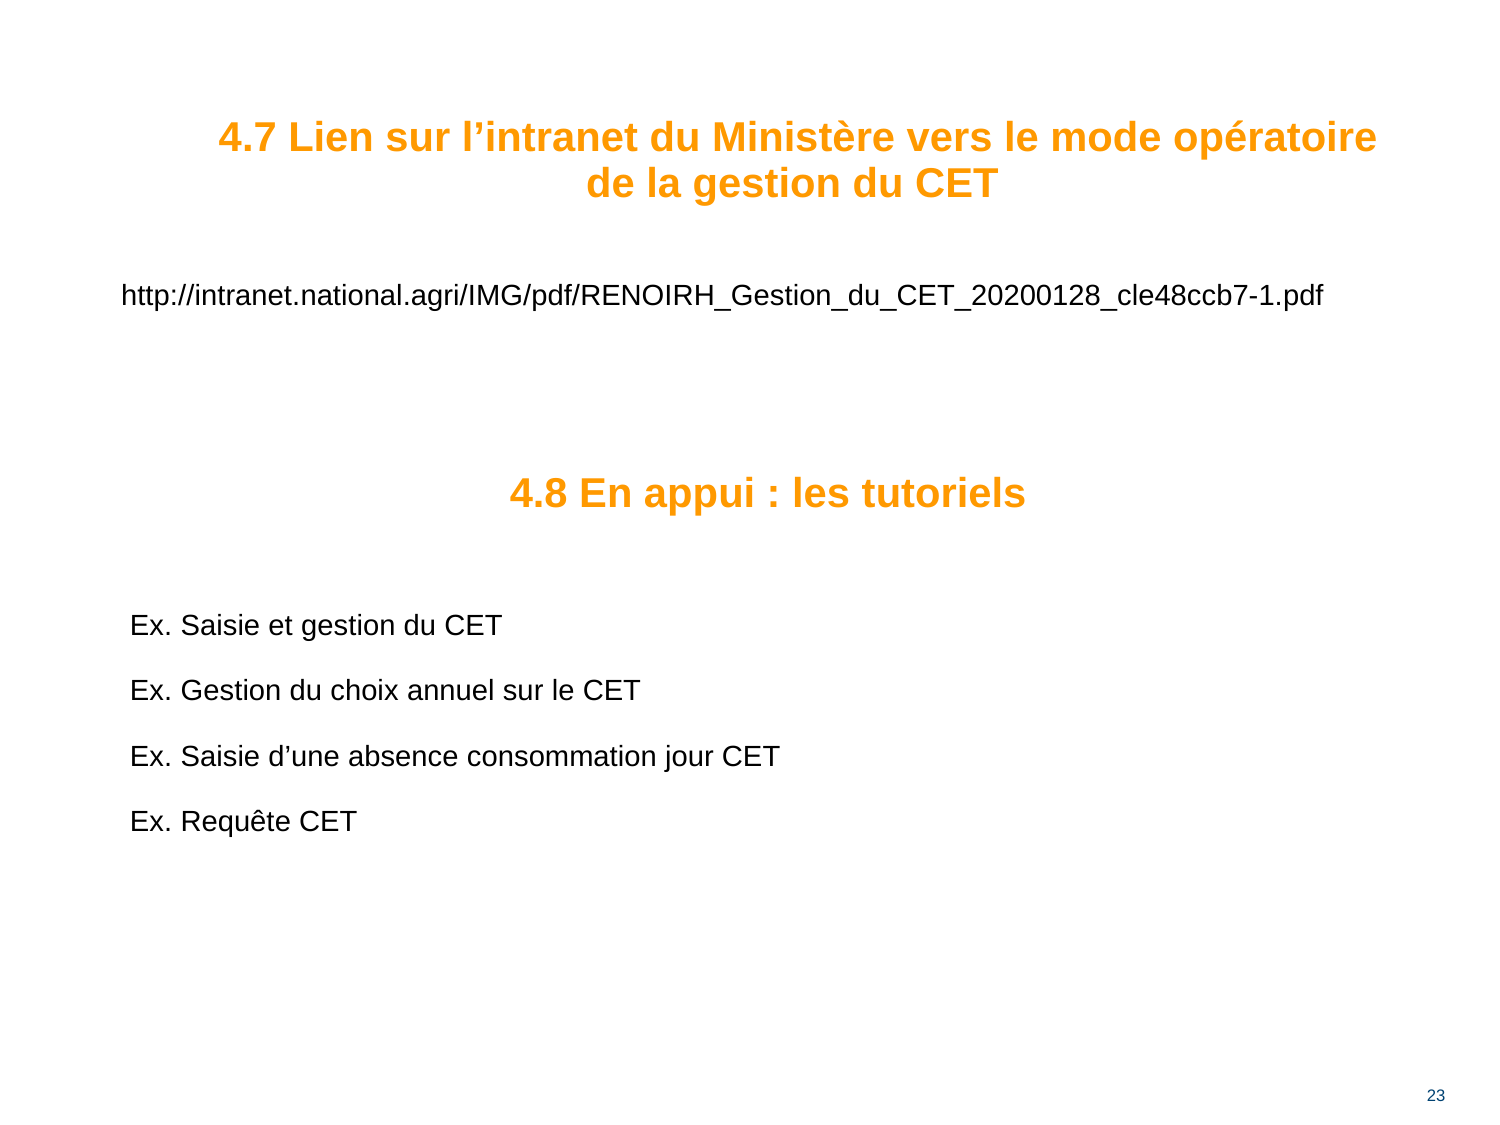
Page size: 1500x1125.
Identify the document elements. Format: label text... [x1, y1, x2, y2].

text_box 4.7 Lien sur l’intranet du Ministère vers le mode opératoire de la gestion du CET [182, 106, 1415, 271]
text_box 4.8 En appui : les tutoriels Ex. Saisie et gestion du CET Ex. Gestion du choix annuel sur le CET Ex. Saisie d’une absence consommation jour CET Ex. Requête CET [129, 469, 1419, 1125]
text_box http://intranet.national.agri/IMG/pdf/RENOIRH_Gestion_du_CET_20200128_cle48ccb7-1.pdf [106, 271, 1426, 343]
